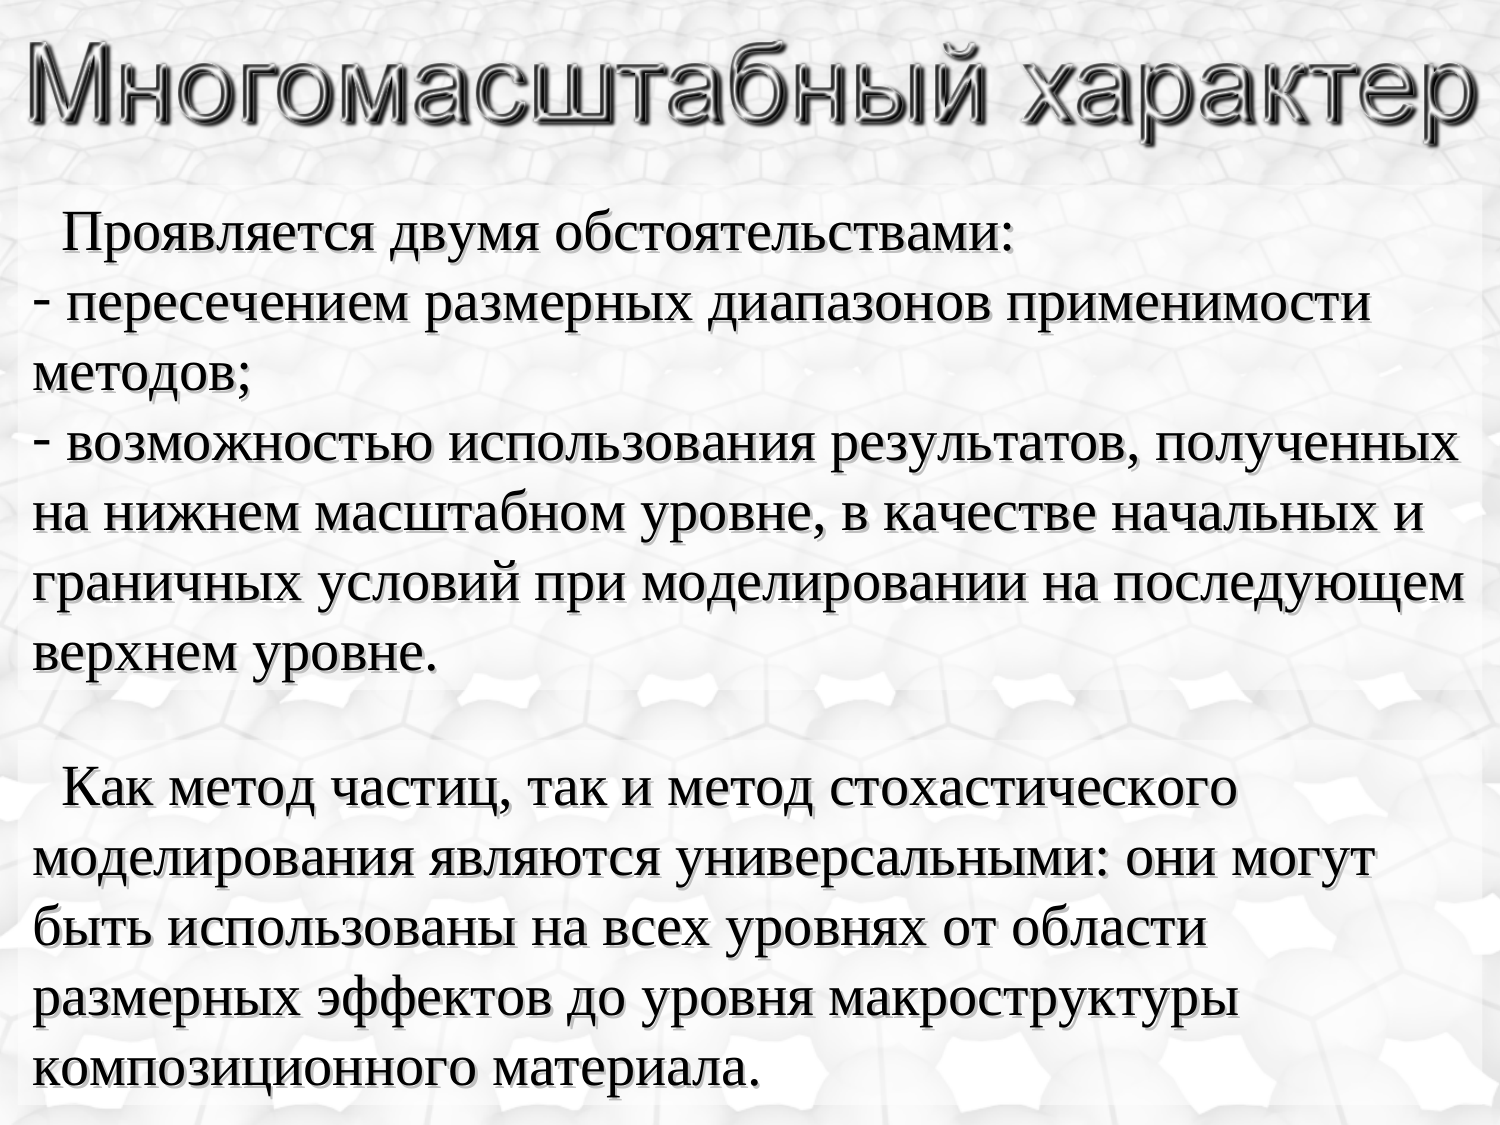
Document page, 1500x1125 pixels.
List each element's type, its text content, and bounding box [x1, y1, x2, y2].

picture [0, 0, 1500, 1125]
text_box Как метод частиц, так и метод стохастического моделирования являются универсальными: они могут быть использованы на всех уровнях от области размерных эффектов до уровня макроструктуры композиционного материала. [17, 739, 1483, 1105]
text_box Проявляется двумя обстоятельствами: пересечением размерных диапазонов применимости методов; возможностью использования результатов, полученных на нижнем масштабном уровне, в качестве начальных и граничных условий при моделировании на последующем верхнем уровне. [17, 184, 1483, 691]
